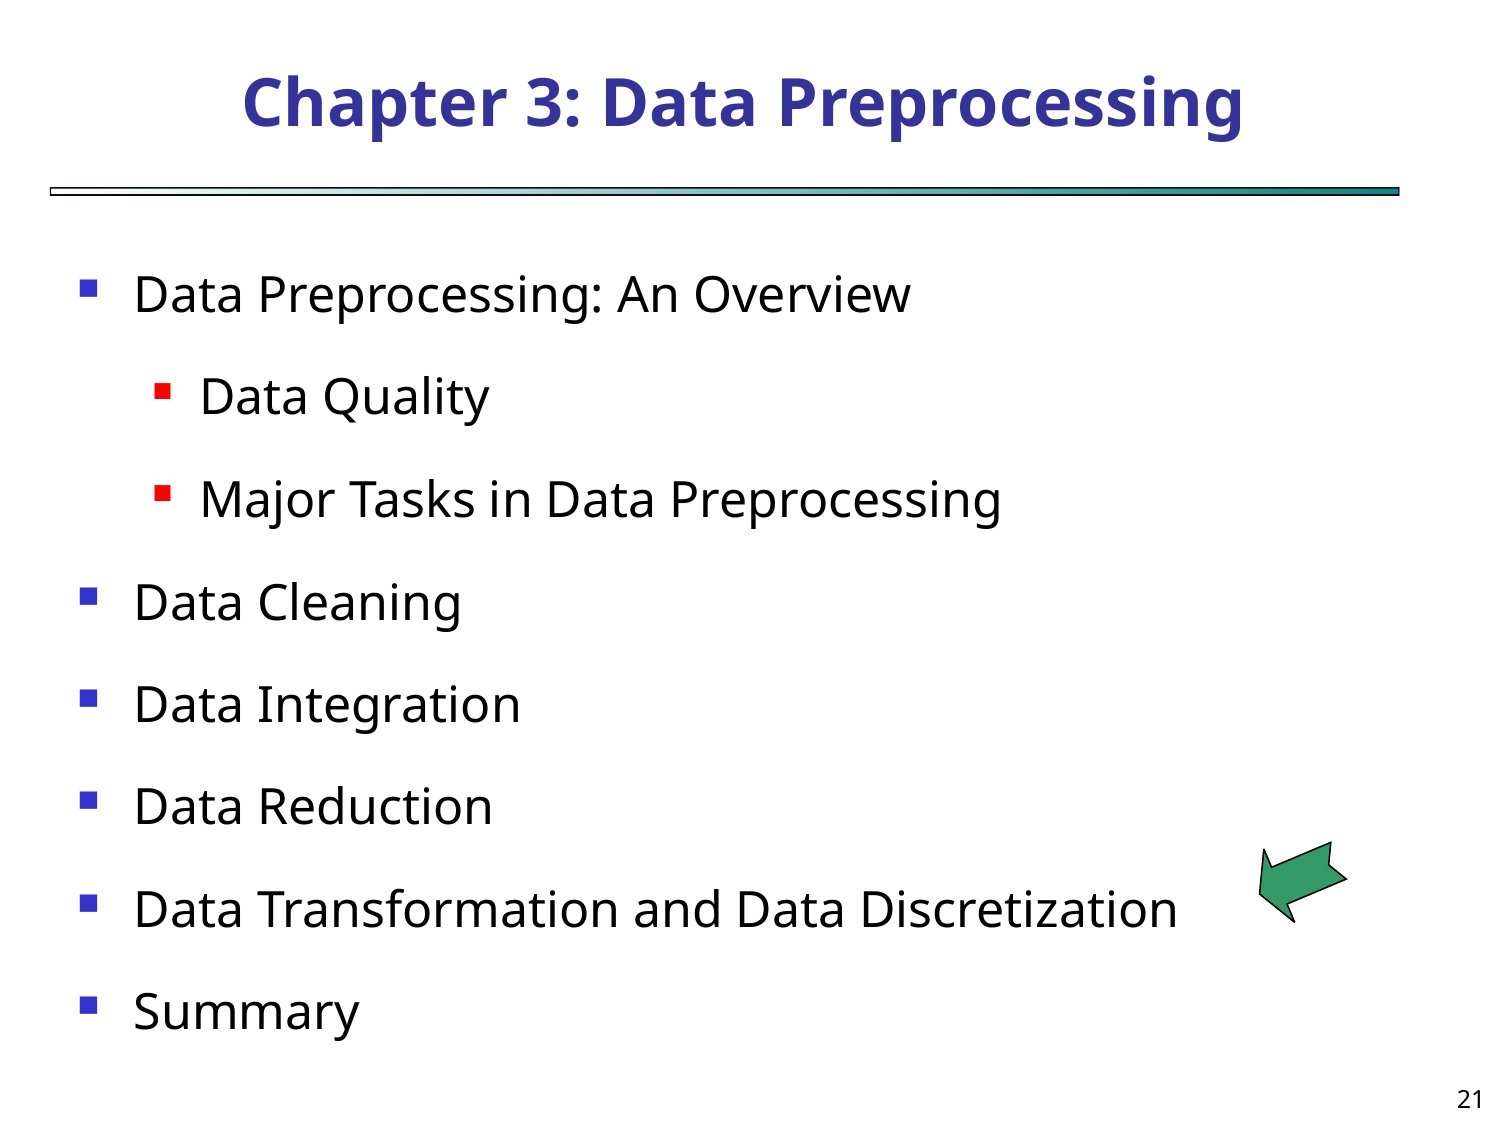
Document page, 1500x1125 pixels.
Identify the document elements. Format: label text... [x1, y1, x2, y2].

list Data Preprocessing: An Overview Data Quality Major Tasks in Data Preprocessing Data Cleaning Data Integration Data Reduction Data Transformation and Data Discretization Summary [62, 224, 1413, 1063]
text_box <number> [1187, 1062, 1500, 1125]
title Chapter 3: Data Preprocessing [24, 49, 1463, 150]
text_box [1259, 842, 1347, 923]
